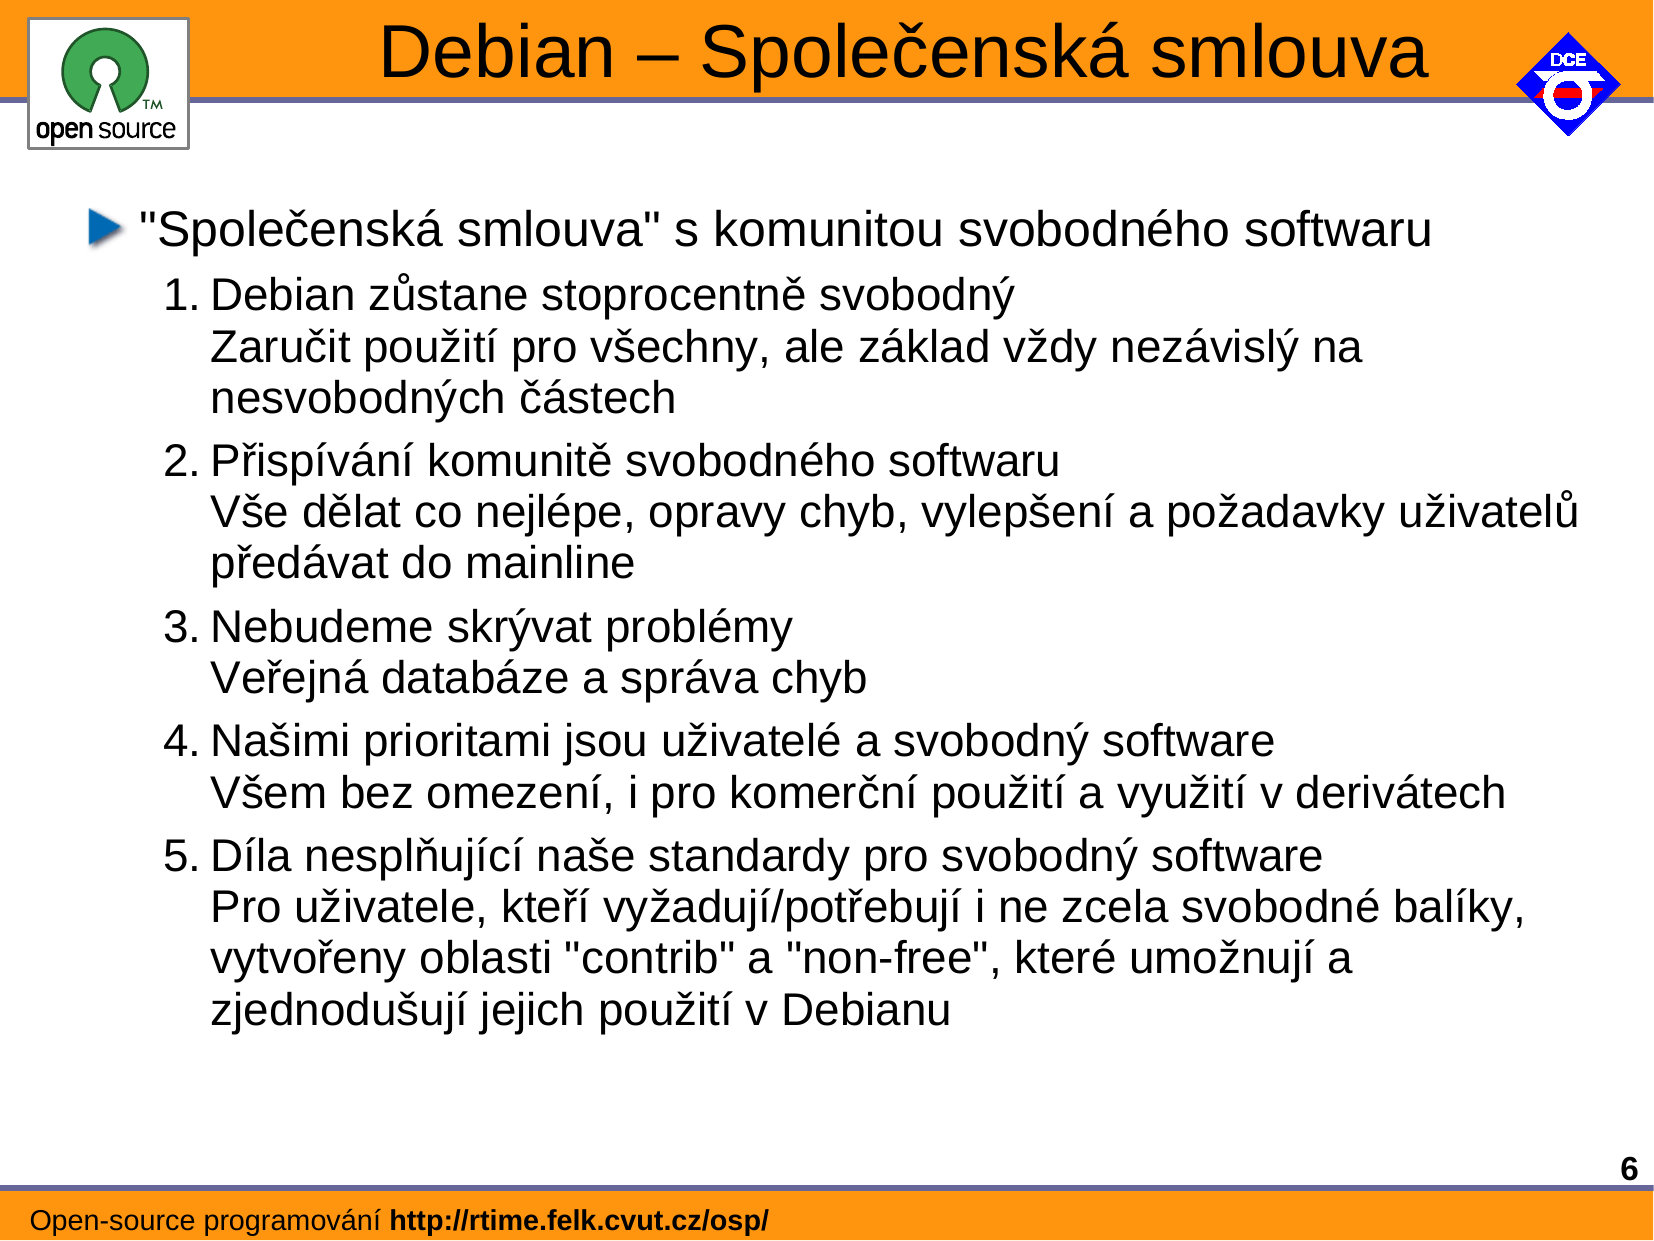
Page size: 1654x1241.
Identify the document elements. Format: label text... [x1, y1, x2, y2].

list "Společenská smlouva" s komunitou svobodného softwaru Debian zůstane stoprocentně svobodný Zaručit použití pro všechny, ale základ vždy nezávislý na nesvobodných částech Přispívání komunitě svobodného softwaru Vše dělat co nejlépe, opravy chyb, vylepšení a požadavky uživatelů předávat do mainline Nebudeme skrývat problémy Veřejná databáze a správa chyb Našimi prioritami jsou uživatelé a svobodný software Všem bez omezení, i pro komerční použití a využití v derivátech Díla nesplňující naše standardy pro svobodný software Pro uživatele, kteří vyžadují/potřebují i ne zcela svobodné balíky, vytvořeny oblasti "contrib" a "non-free", které umožnují a zjednodušují jejich použití v Debianu [68, 201, 1592, 1122]
title Debian – Společenská smlouva [178, 4, 1631, 98]
